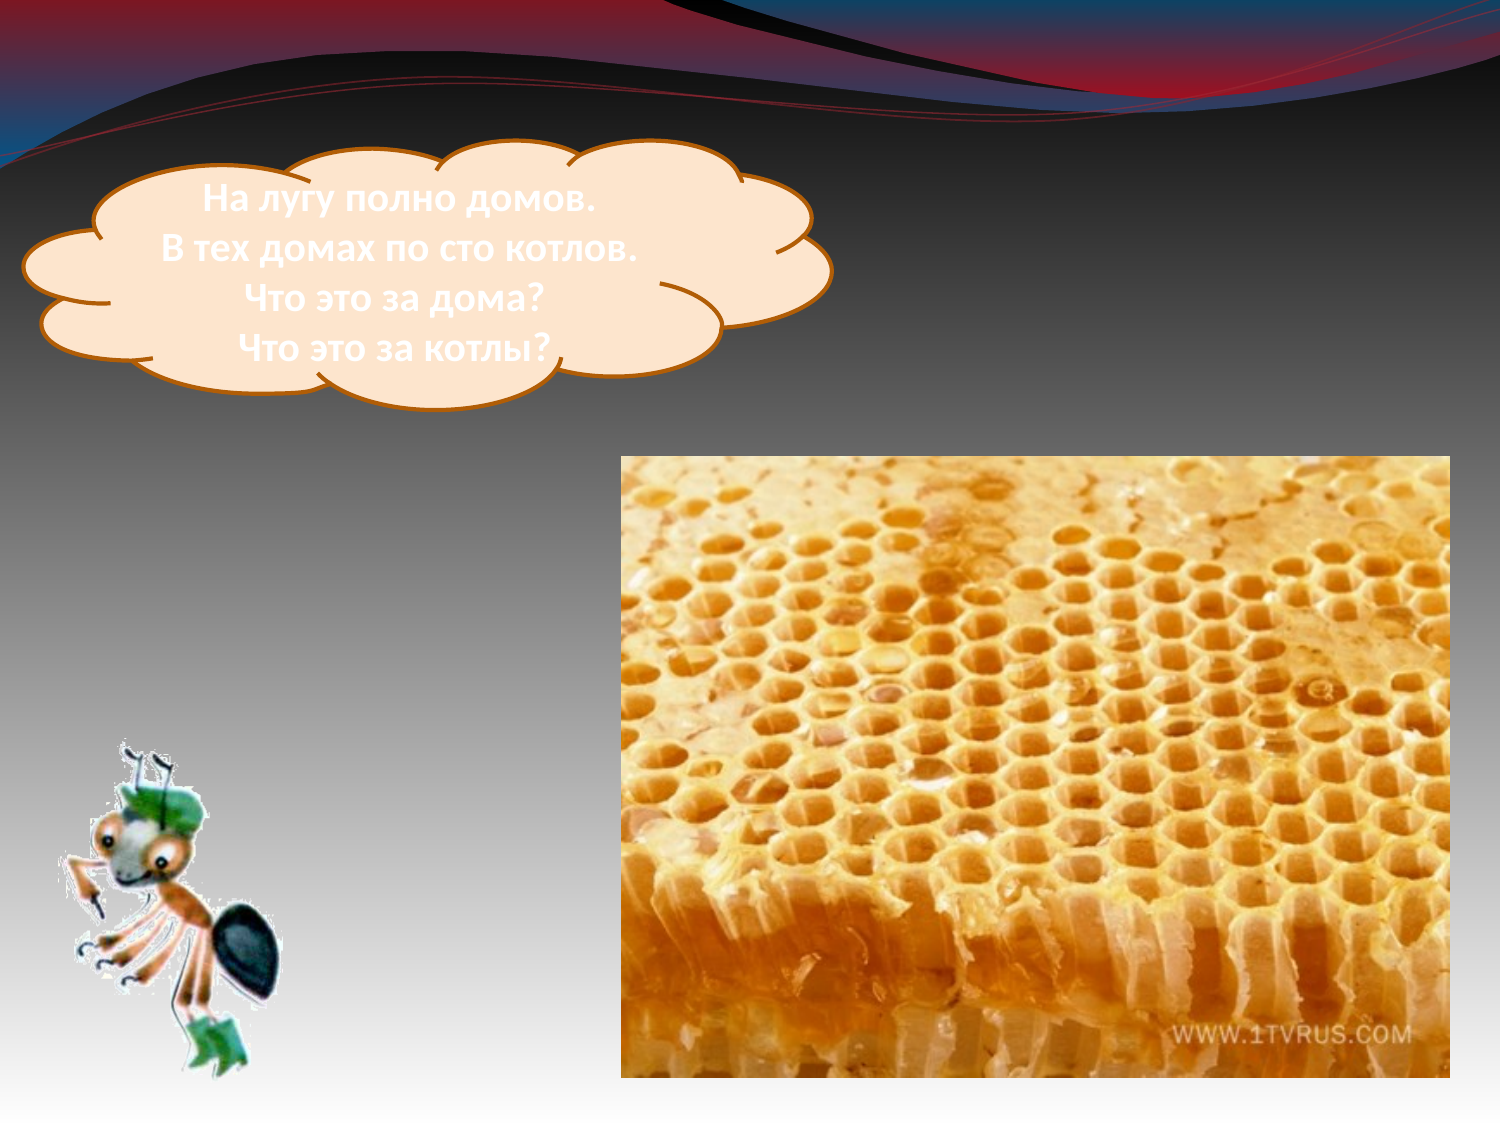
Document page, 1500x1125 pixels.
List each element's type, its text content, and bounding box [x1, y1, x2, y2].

text_box На лугу полно домов. В тех домах по сто котлов. Что это за дома? Что это за котлы? [23, 140, 832, 411]
picture [58, 738, 290, 1090]
picture [621, 456, 1450, 1079]
